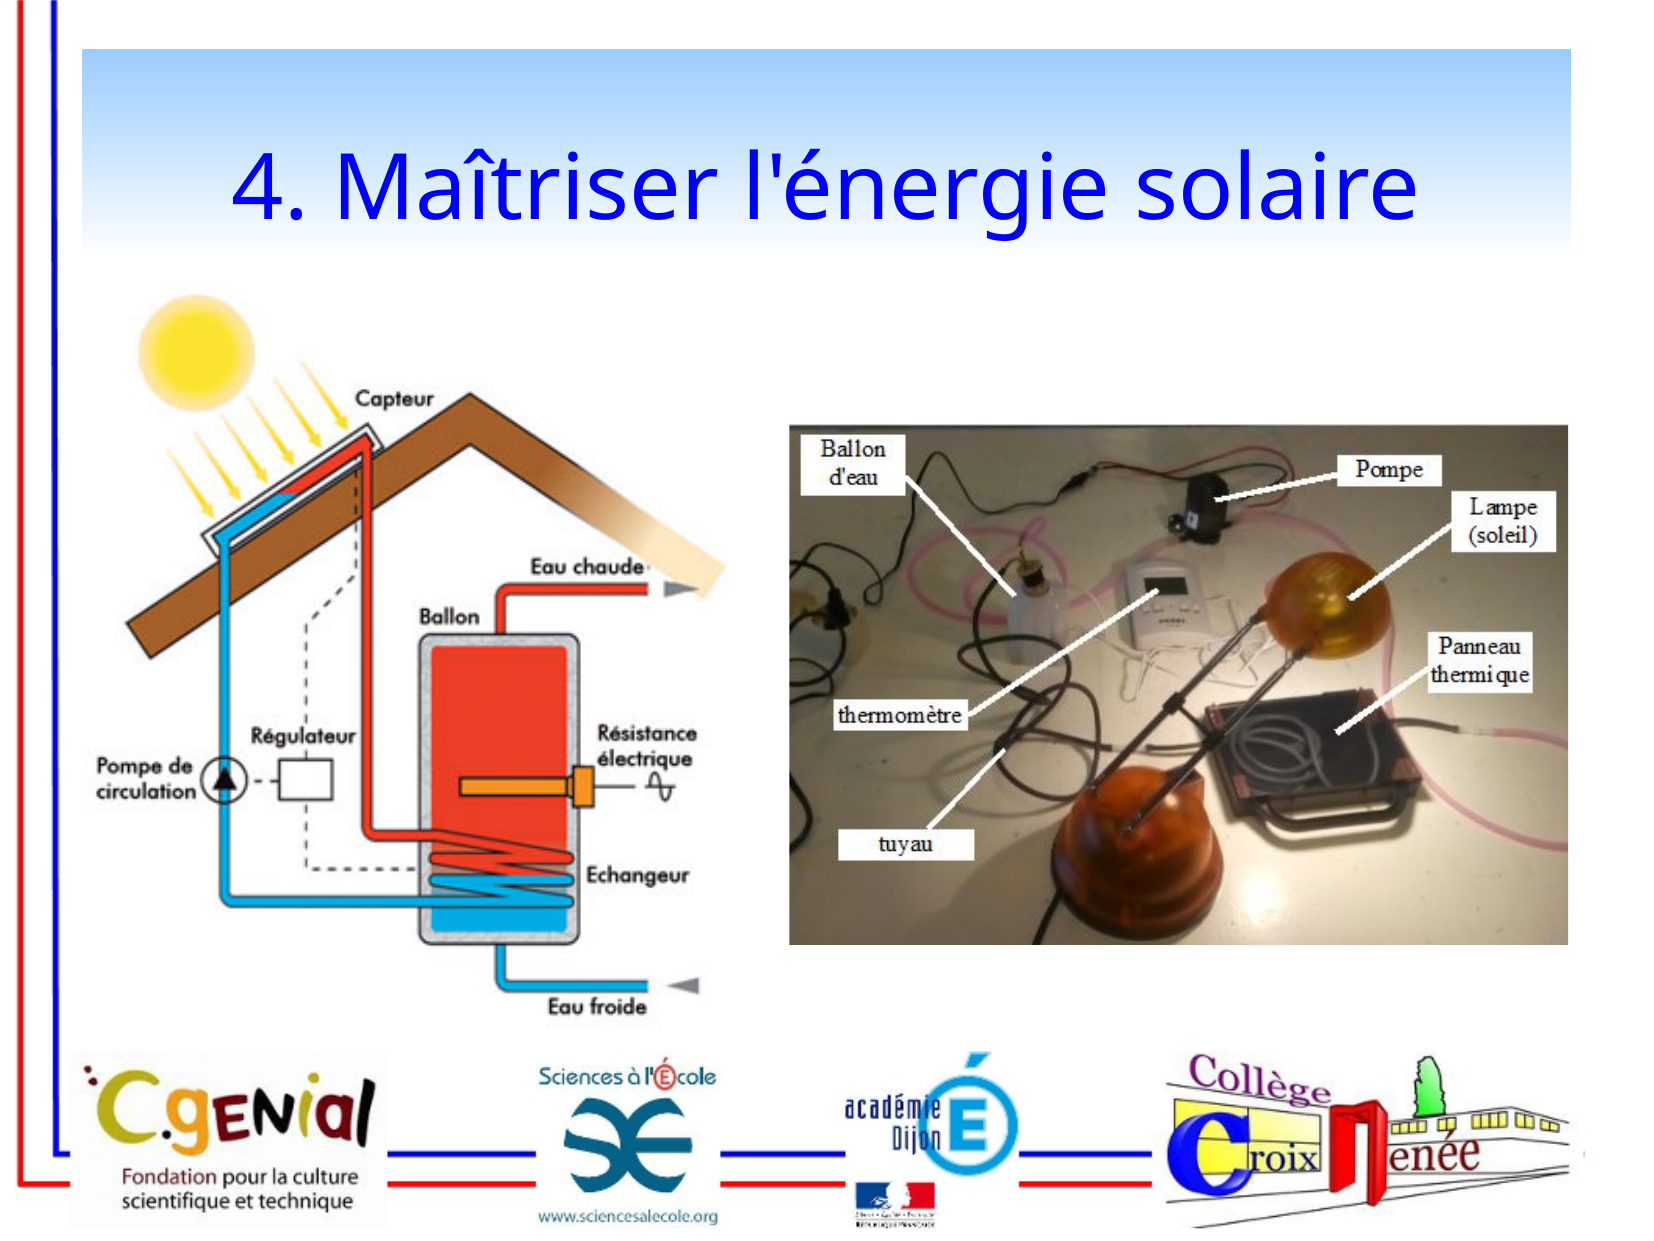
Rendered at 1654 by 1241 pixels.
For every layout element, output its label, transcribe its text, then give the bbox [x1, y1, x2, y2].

title 4. Maîtriser l'énergie solaire [82, 49, 1571, 257]
picture [0, 0, 1654, 1241]
